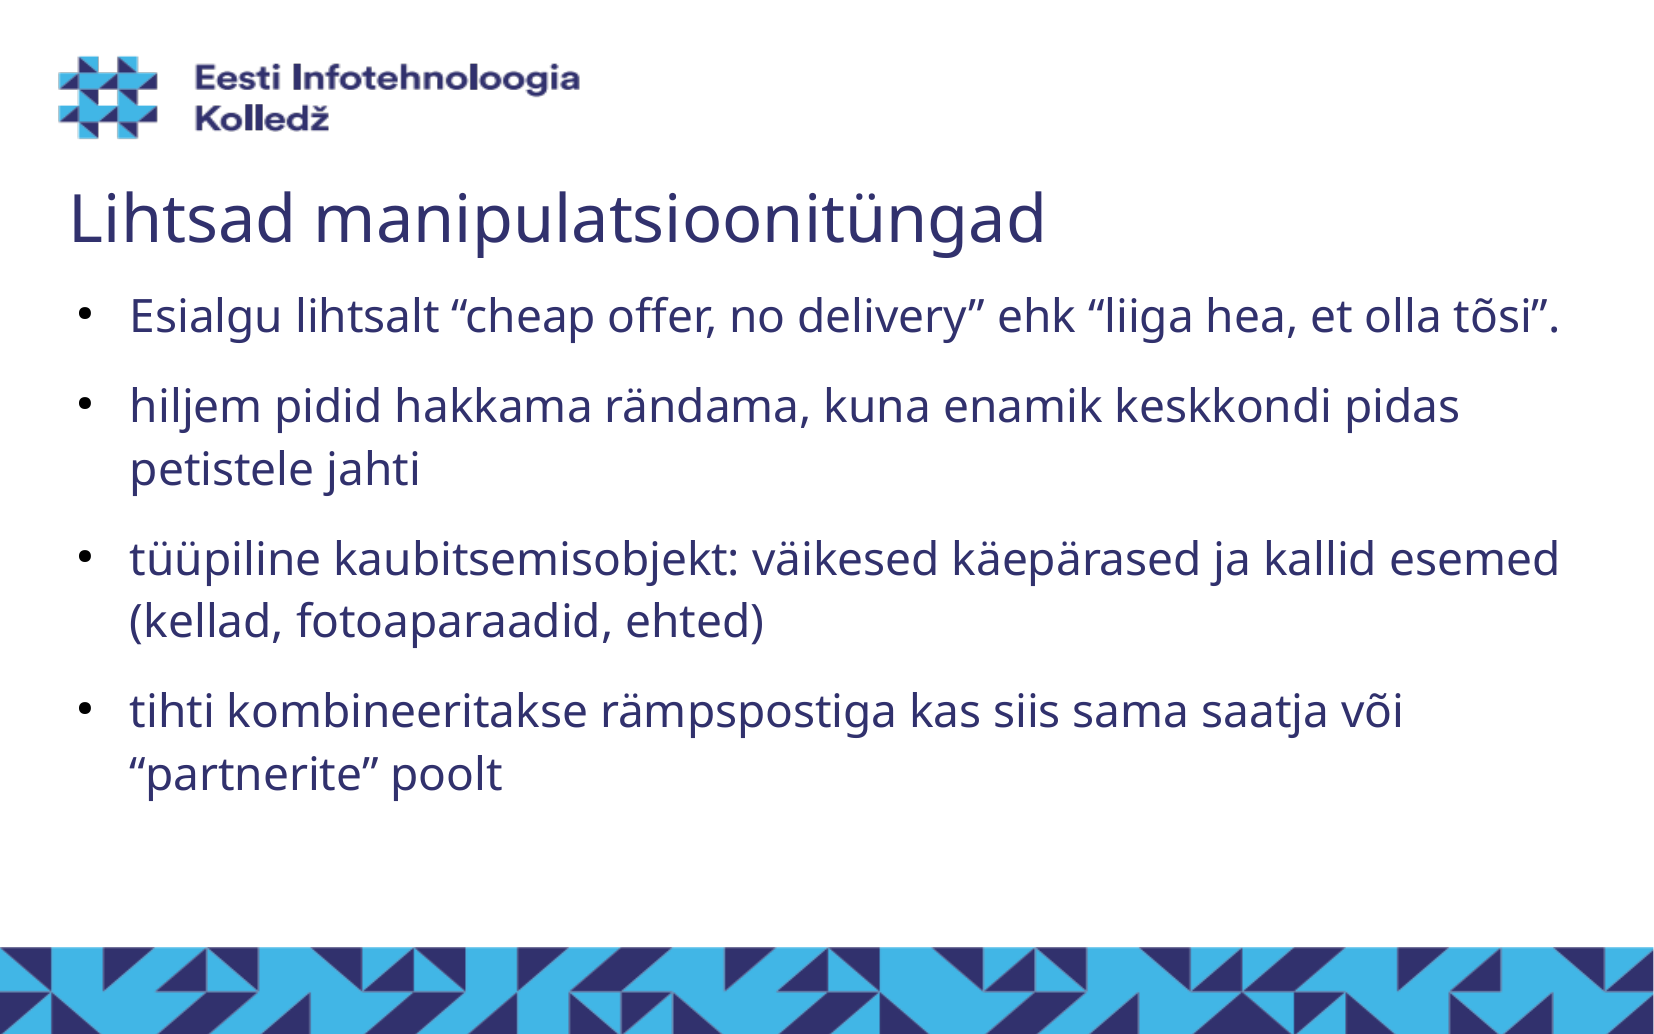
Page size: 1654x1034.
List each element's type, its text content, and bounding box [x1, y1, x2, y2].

title Lihtsad manipulatsioonitüngad [68, 147, 1536, 283]
list Esialgu lihtsalt “cheap offer, no delivery” ehk “liiga hea, et olla tõsi”. hiljem pidid hakkama rändama, kuna enamik keskkondi pidas petistele jahti tüüpiline kaubitsemisobjekt: väikesed käepärased ja kallid esemed (kellad, fotoaparaadid, ehted) tihti kombineeritakse rämpspostiga kas siis sama saatja või “partnerite” poolt [59, 283, 1595, 936]
